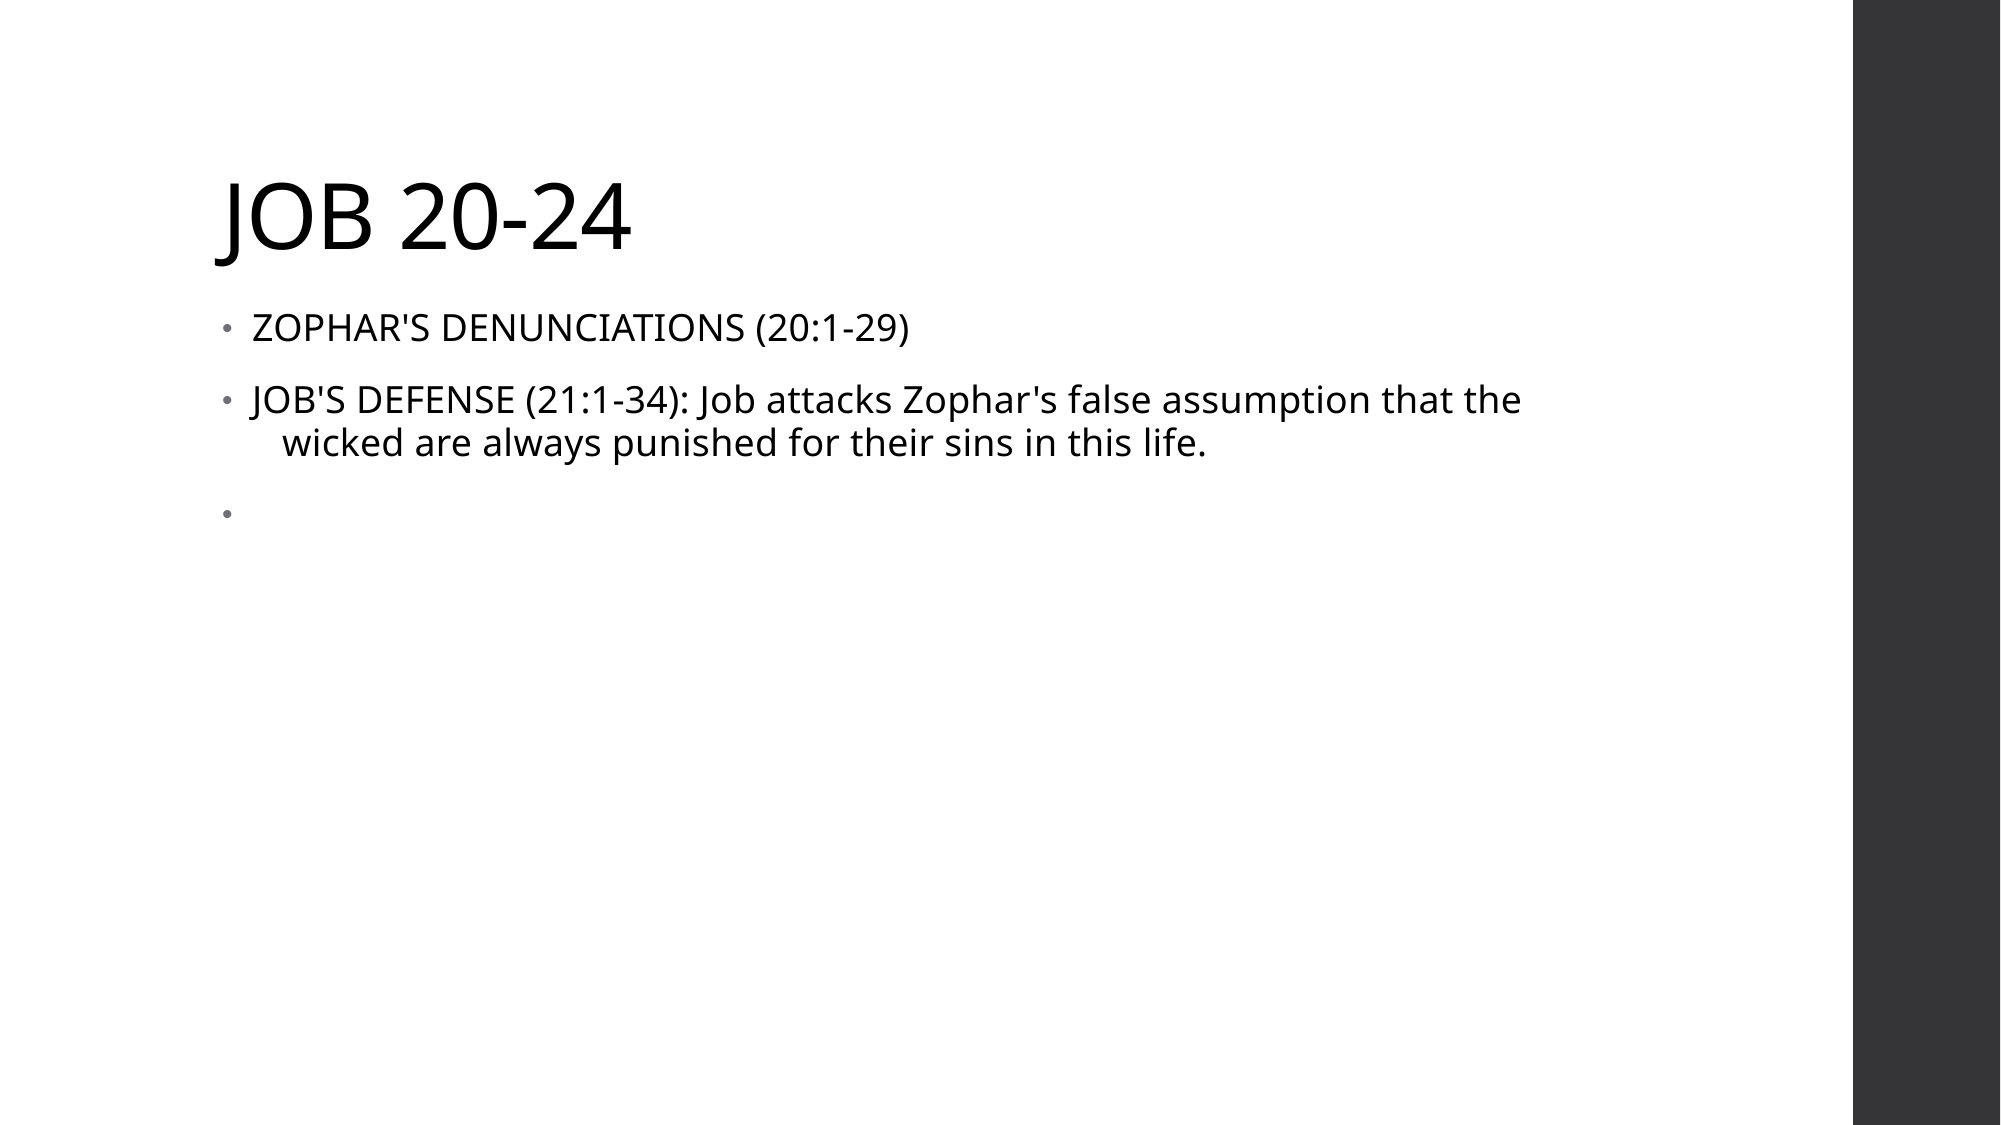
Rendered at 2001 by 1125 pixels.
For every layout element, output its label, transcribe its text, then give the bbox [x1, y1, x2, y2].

list ZOPHAR'S DENUNCIATIONS (20:1-29) JOB'S DEFENSE (21:1-34): Job attacks Zophar's false assumption that the wicked are always punished for their sins in this life. [206, 299, 1617, 1014]
title JOB 20-24 [206, 60, 1797, 278]
